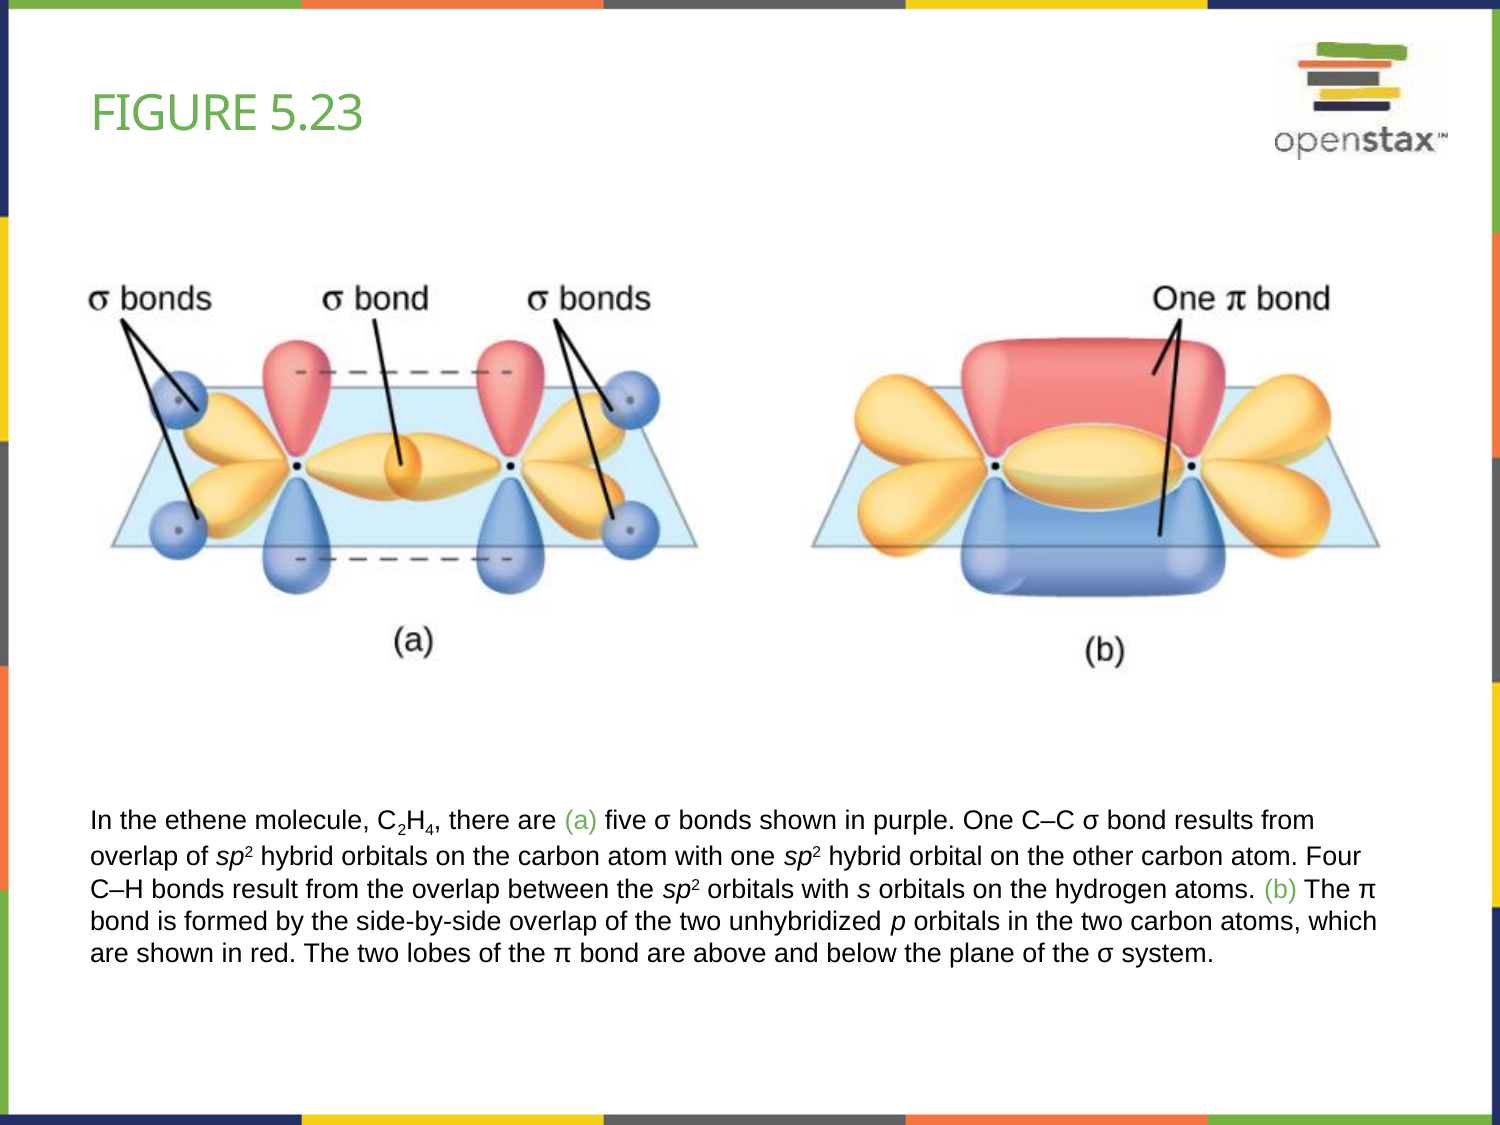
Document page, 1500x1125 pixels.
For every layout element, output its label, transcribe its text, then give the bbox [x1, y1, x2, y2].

title Figure 5.23 [75, 39, 1398, 148]
list In the ethene molecule, C2H4, there are (a) five σ bonds shown in purple. One C–C σ bond results from overlap of sp2 hybrid orbitals on the carbon atom with one sp2 hybrid orbital on the other carbon atom. Four C–H bonds result from the overlap between the sp2 orbitals with s orbitals on the hydrogen atoms. (b) The π bond is formed by the side-by-side overlap of the two unhybridized p orbitals in the two carbon atoms, which are shown in red. The two lobes of the π bond are above and below the plane of the σ system. [75, 794, 1398, 986]
picture [0, 0, 1500, 1125]
